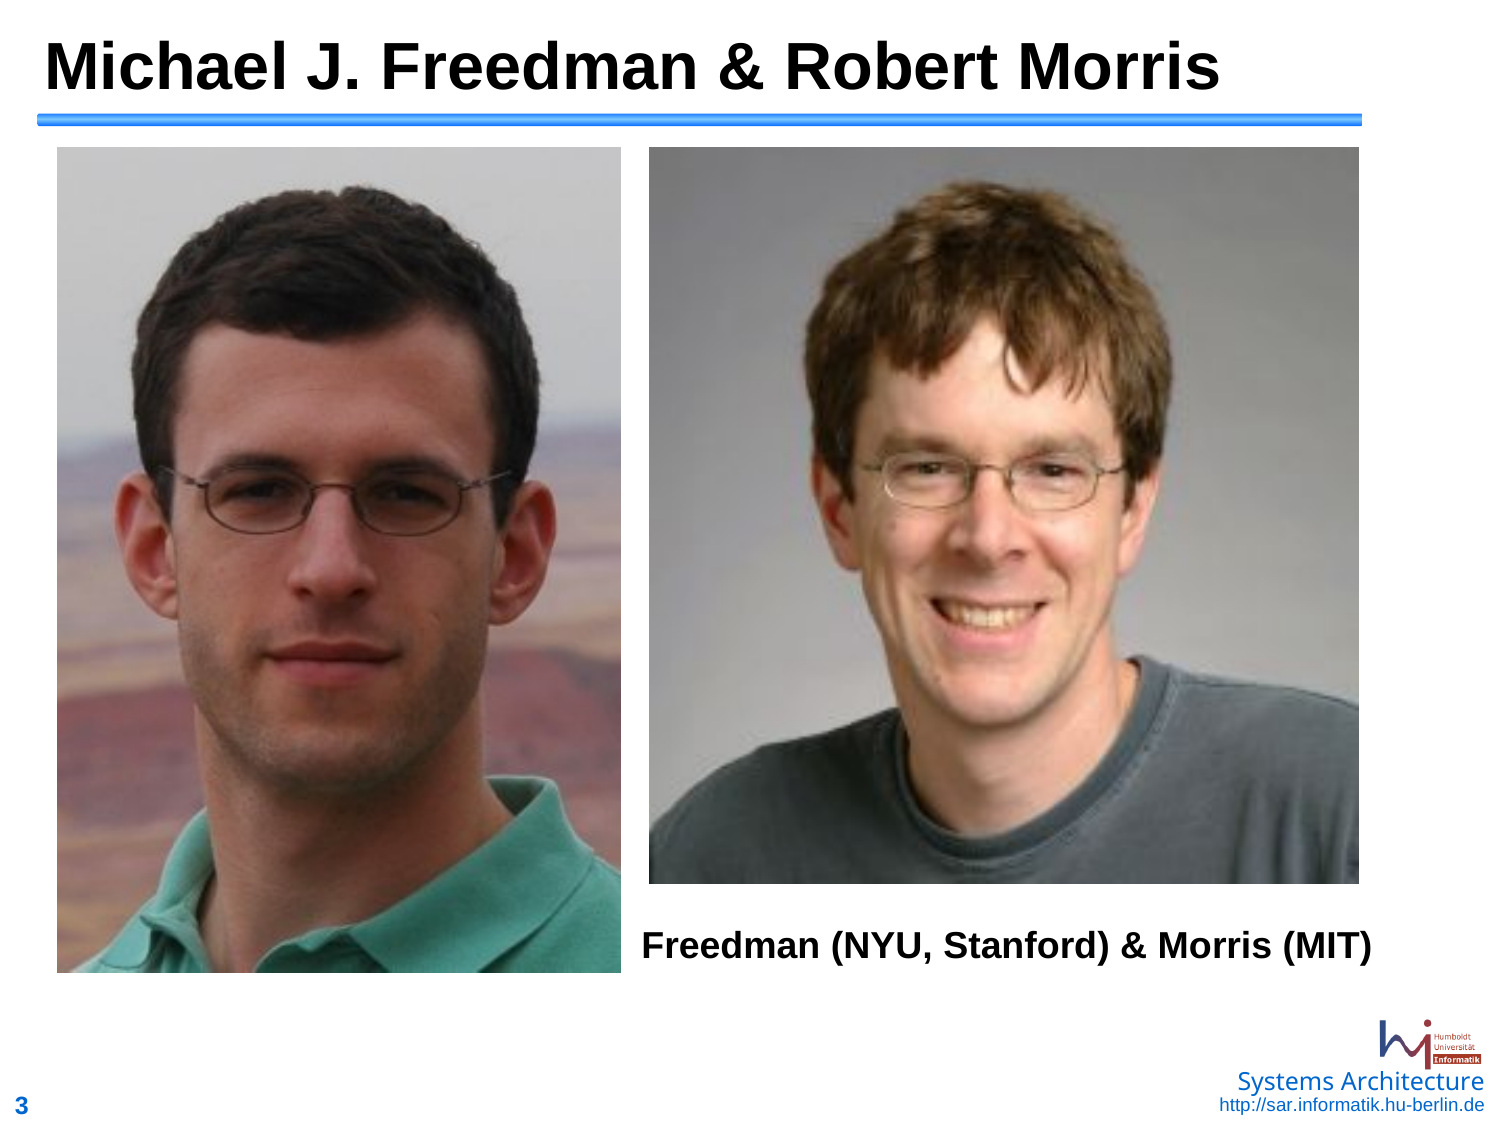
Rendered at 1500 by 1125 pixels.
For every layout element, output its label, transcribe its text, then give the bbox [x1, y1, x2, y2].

picture [57, 147, 621, 973]
text_box Freedman (NYU, Stanford) & Morris (MIT) [626, 917, 1388, 975]
title Michael J. Freedman & Robert Morris [29, 20, 1500, 114]
picture [649, 147, 1359, 884]
picture [1376, 1016, 1483, 1071]
